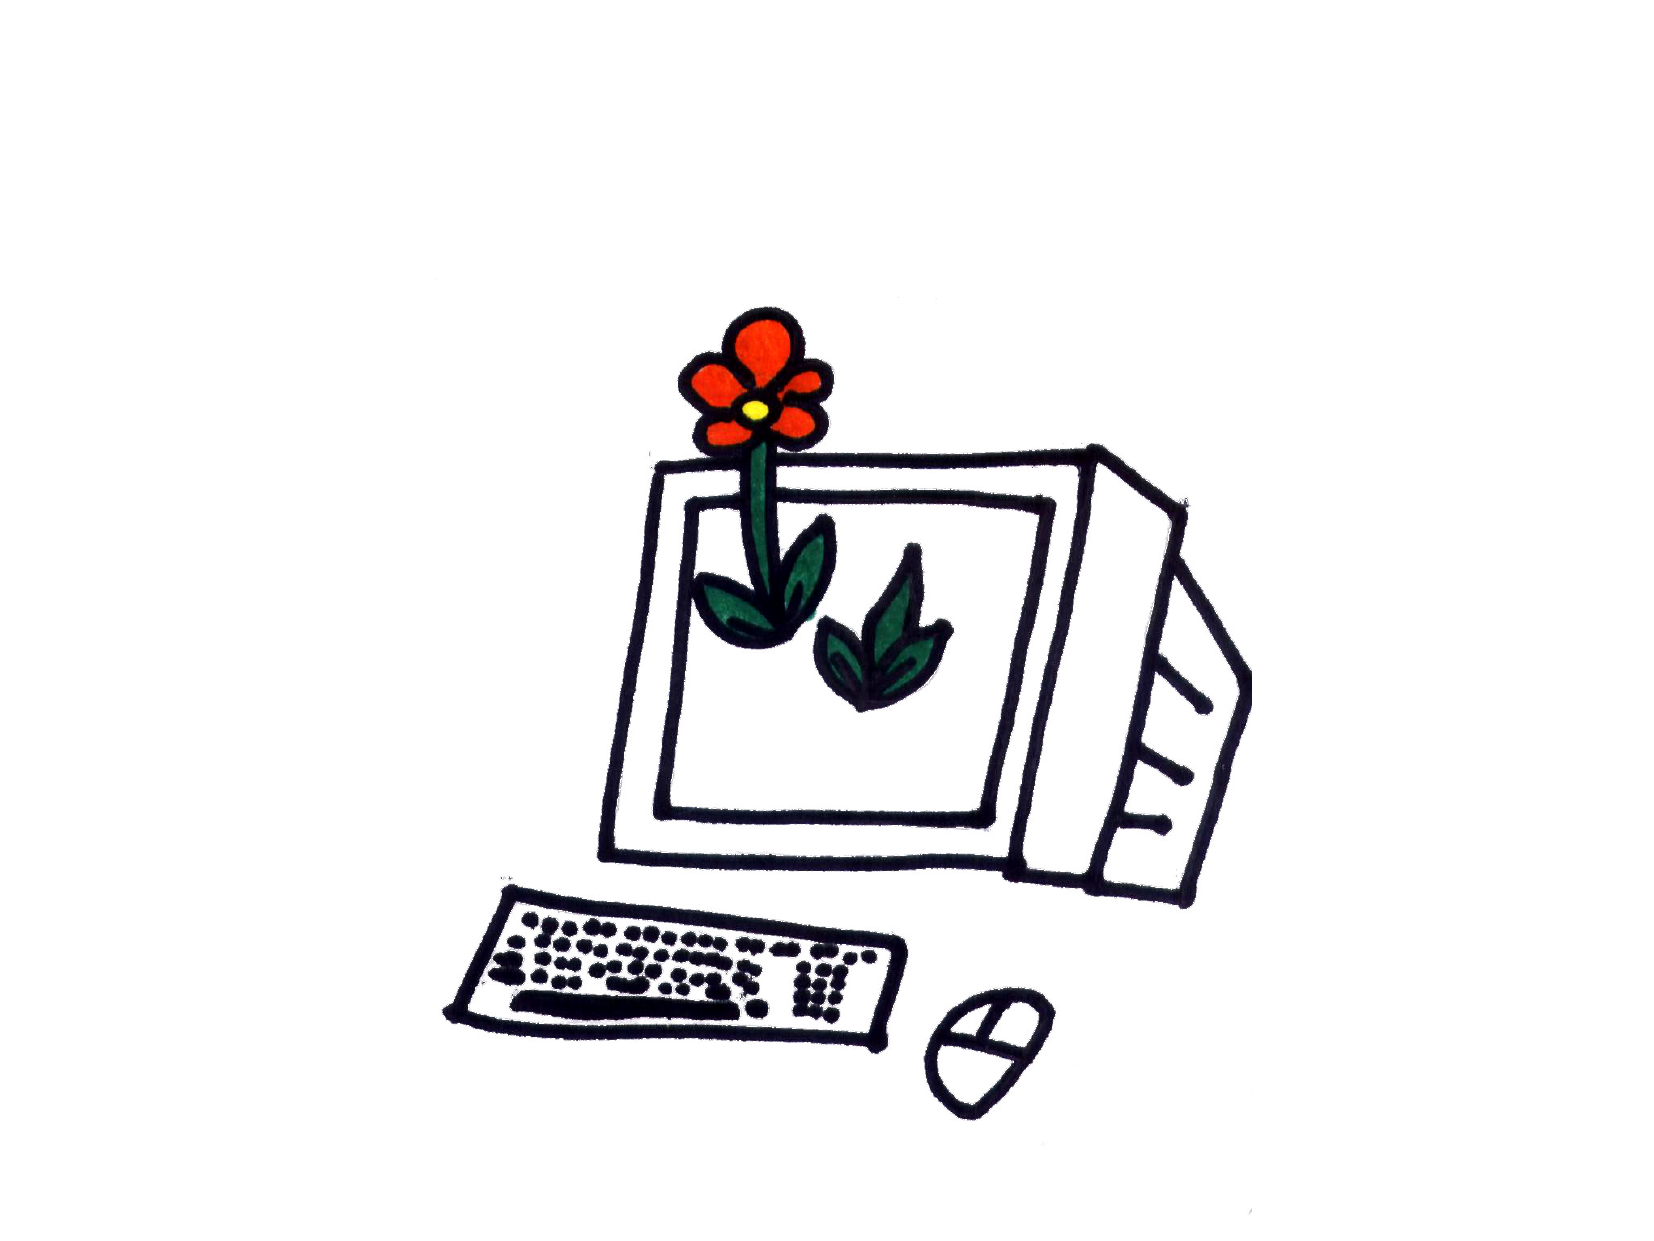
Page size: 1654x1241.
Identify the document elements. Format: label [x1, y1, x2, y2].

picture [373, 226, 1252, 1217]
